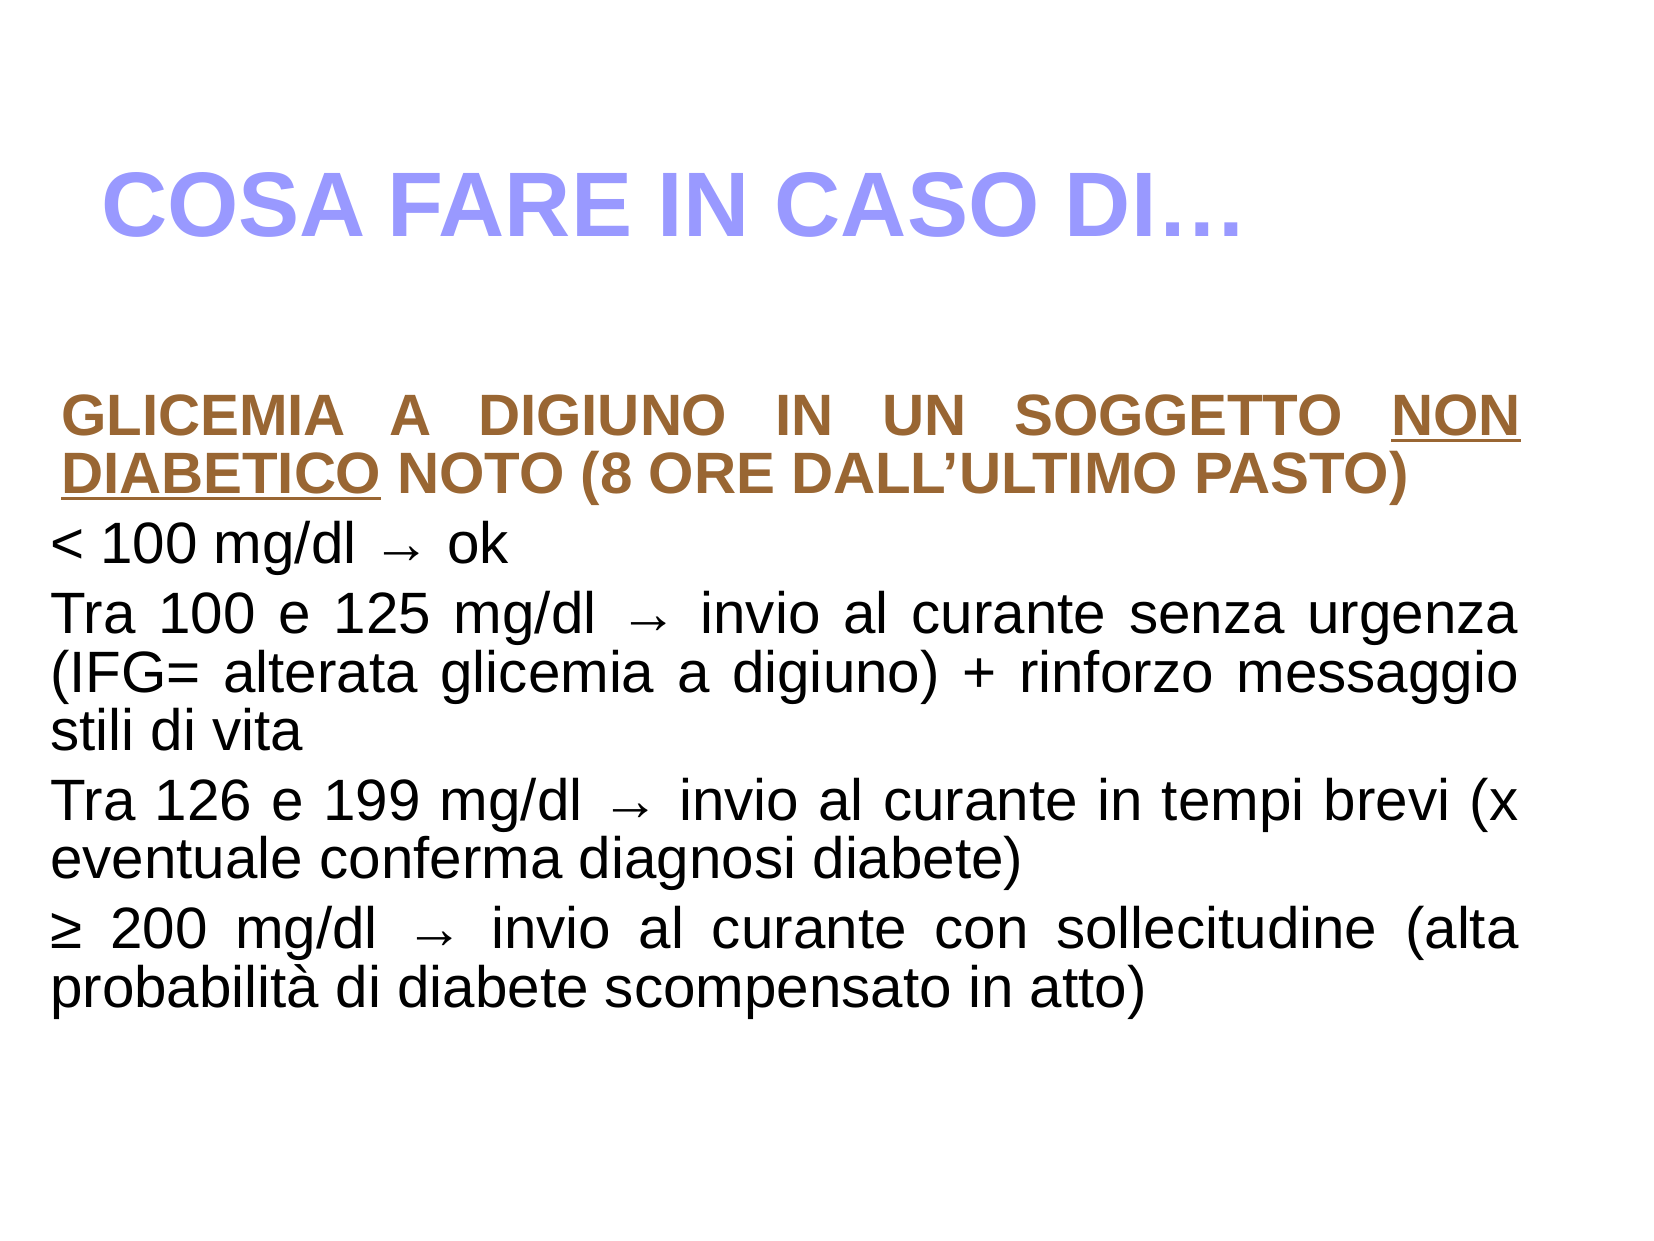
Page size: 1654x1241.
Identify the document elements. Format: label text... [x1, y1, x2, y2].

text_box GLICEMIA A DIGIUNO IN UN SOGGETTO NON DIABETICO NOTO (8 ORE DALL’ULTIMO PASTO) < 100 mg/dl → ok Tra 100 e 125 mg/dl → invio al curante senza urgenza (IFG= alterata glicemia a digiuno) + rinforzo messaggio stili di vita Tra 126 e 199 mg/dl → invio al curante in tempi brevi (x eventuale conferma diagnosi diabete) ≥ 200 mg/dl → invio al curante con sollecitudine (alta probabilità di diabete scompensato in atto) [35, 381, 1536, 1035]
text_box COSA FARE IN CASO DI… [59, 153, 1257, 257]
